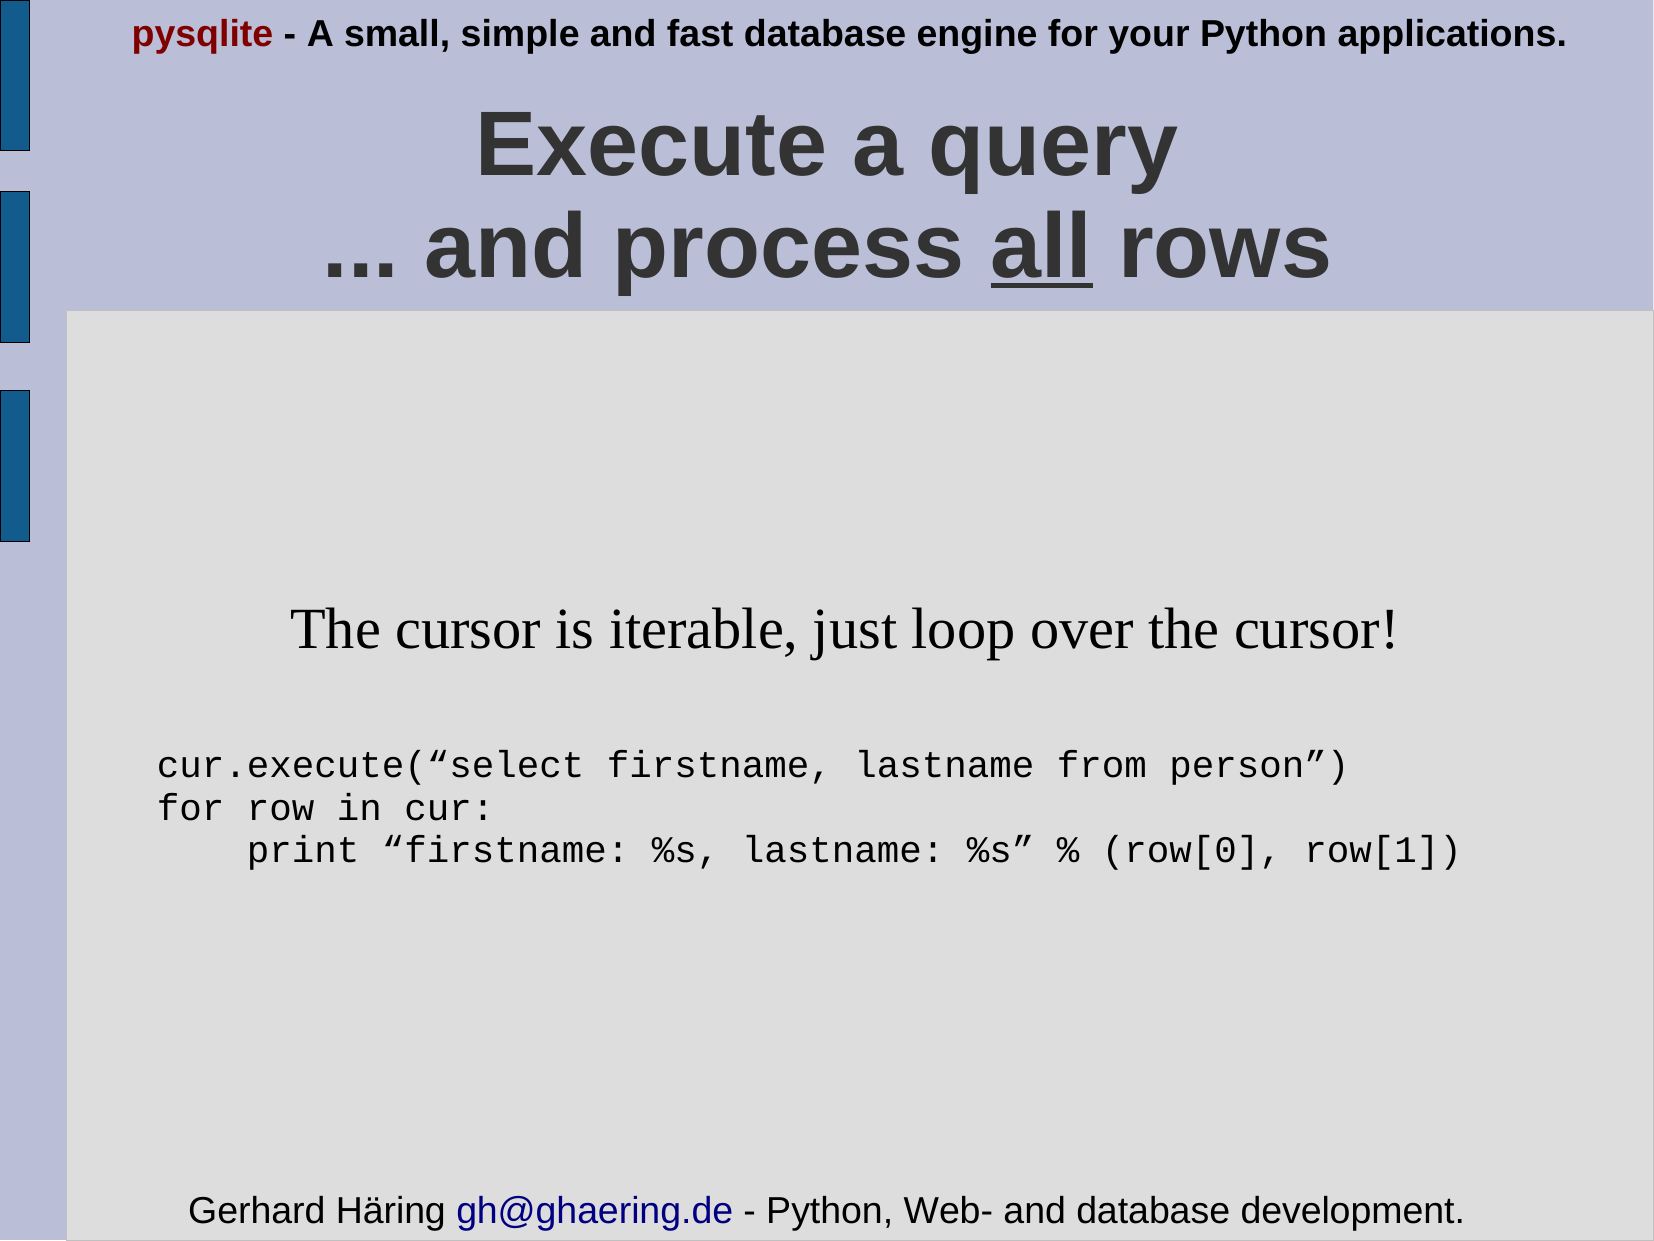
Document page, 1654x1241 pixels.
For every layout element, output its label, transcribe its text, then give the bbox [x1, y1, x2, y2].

title Execute a query ... and process all rows [121, 92, 1534, 298]
subtitle The cursor is iterable, just loop over the cursor! cur.execute(“select firstname, lastname from person”) for row in cur: print “firstname: %s, lastname: %s” % (row[0], row[1]) [121, 344, 1534, 1127]
